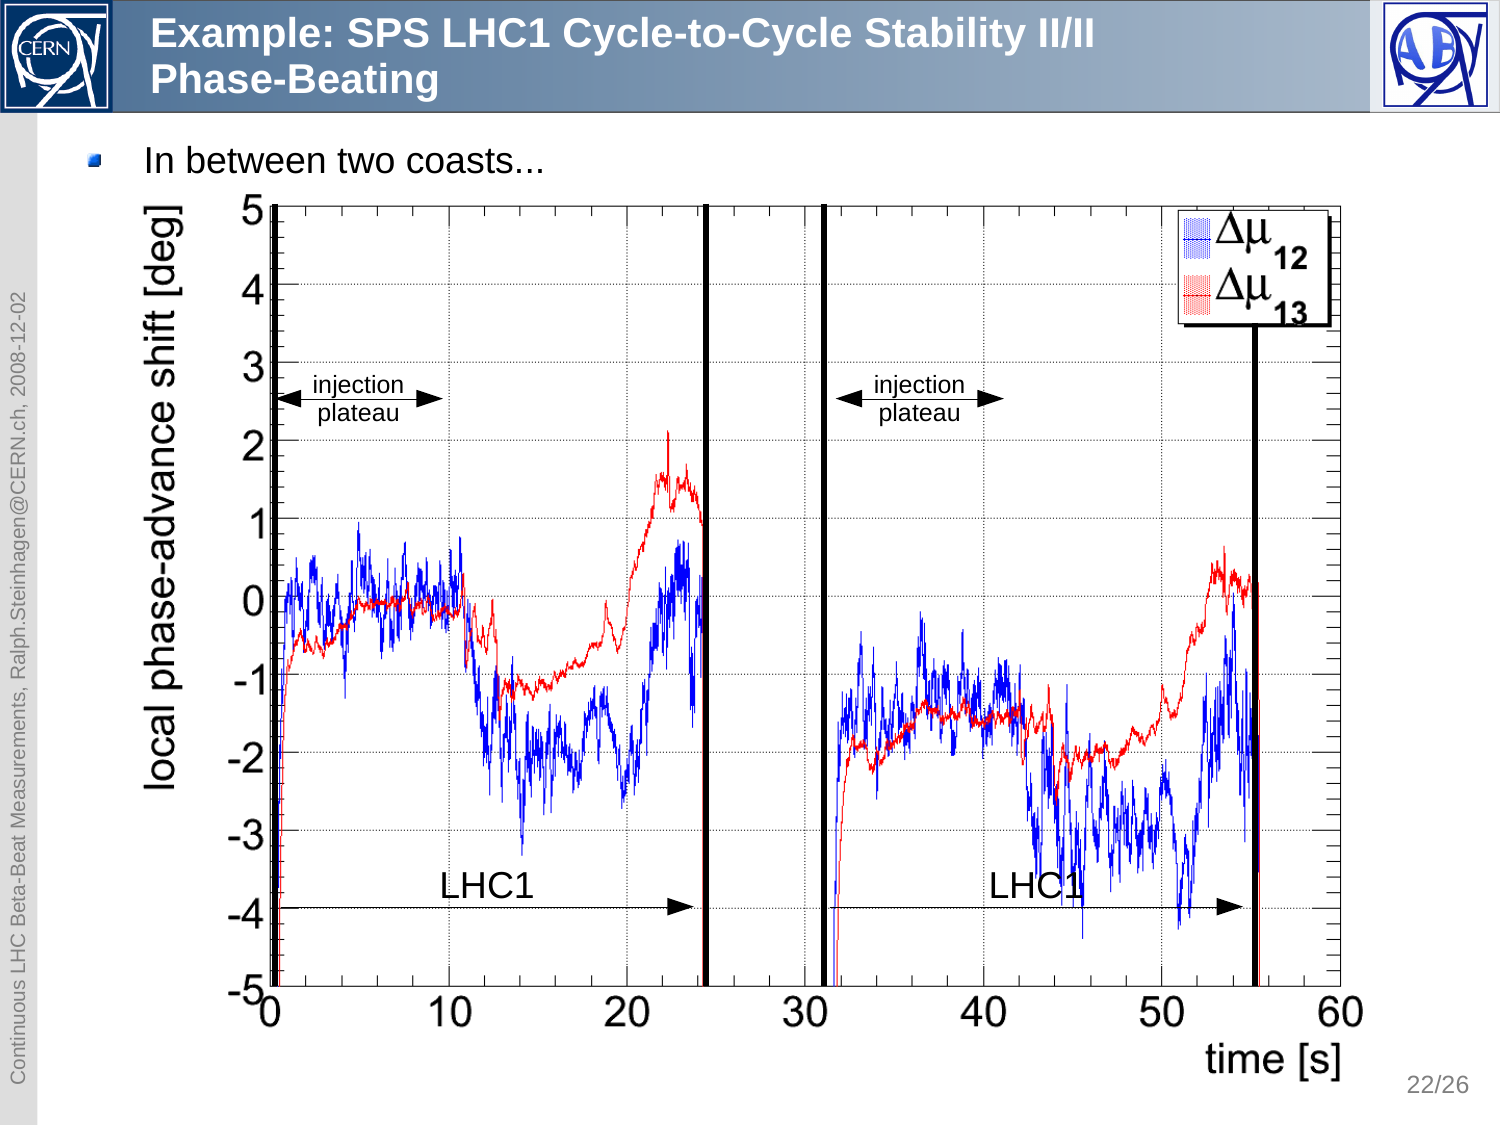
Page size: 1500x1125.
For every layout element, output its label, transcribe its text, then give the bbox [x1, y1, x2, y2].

picture [1382, 1, 1489, 108]
title Example: SPS LHC1 Cycle-to-Cycle Stability II/II Phase-Beating [150, 7, 1344, 106]
picture [121, 188, 1365, 1095]
list In between two coasts... [87, 137, 1438, 1016]
picture [0, 0, 113, 113]
